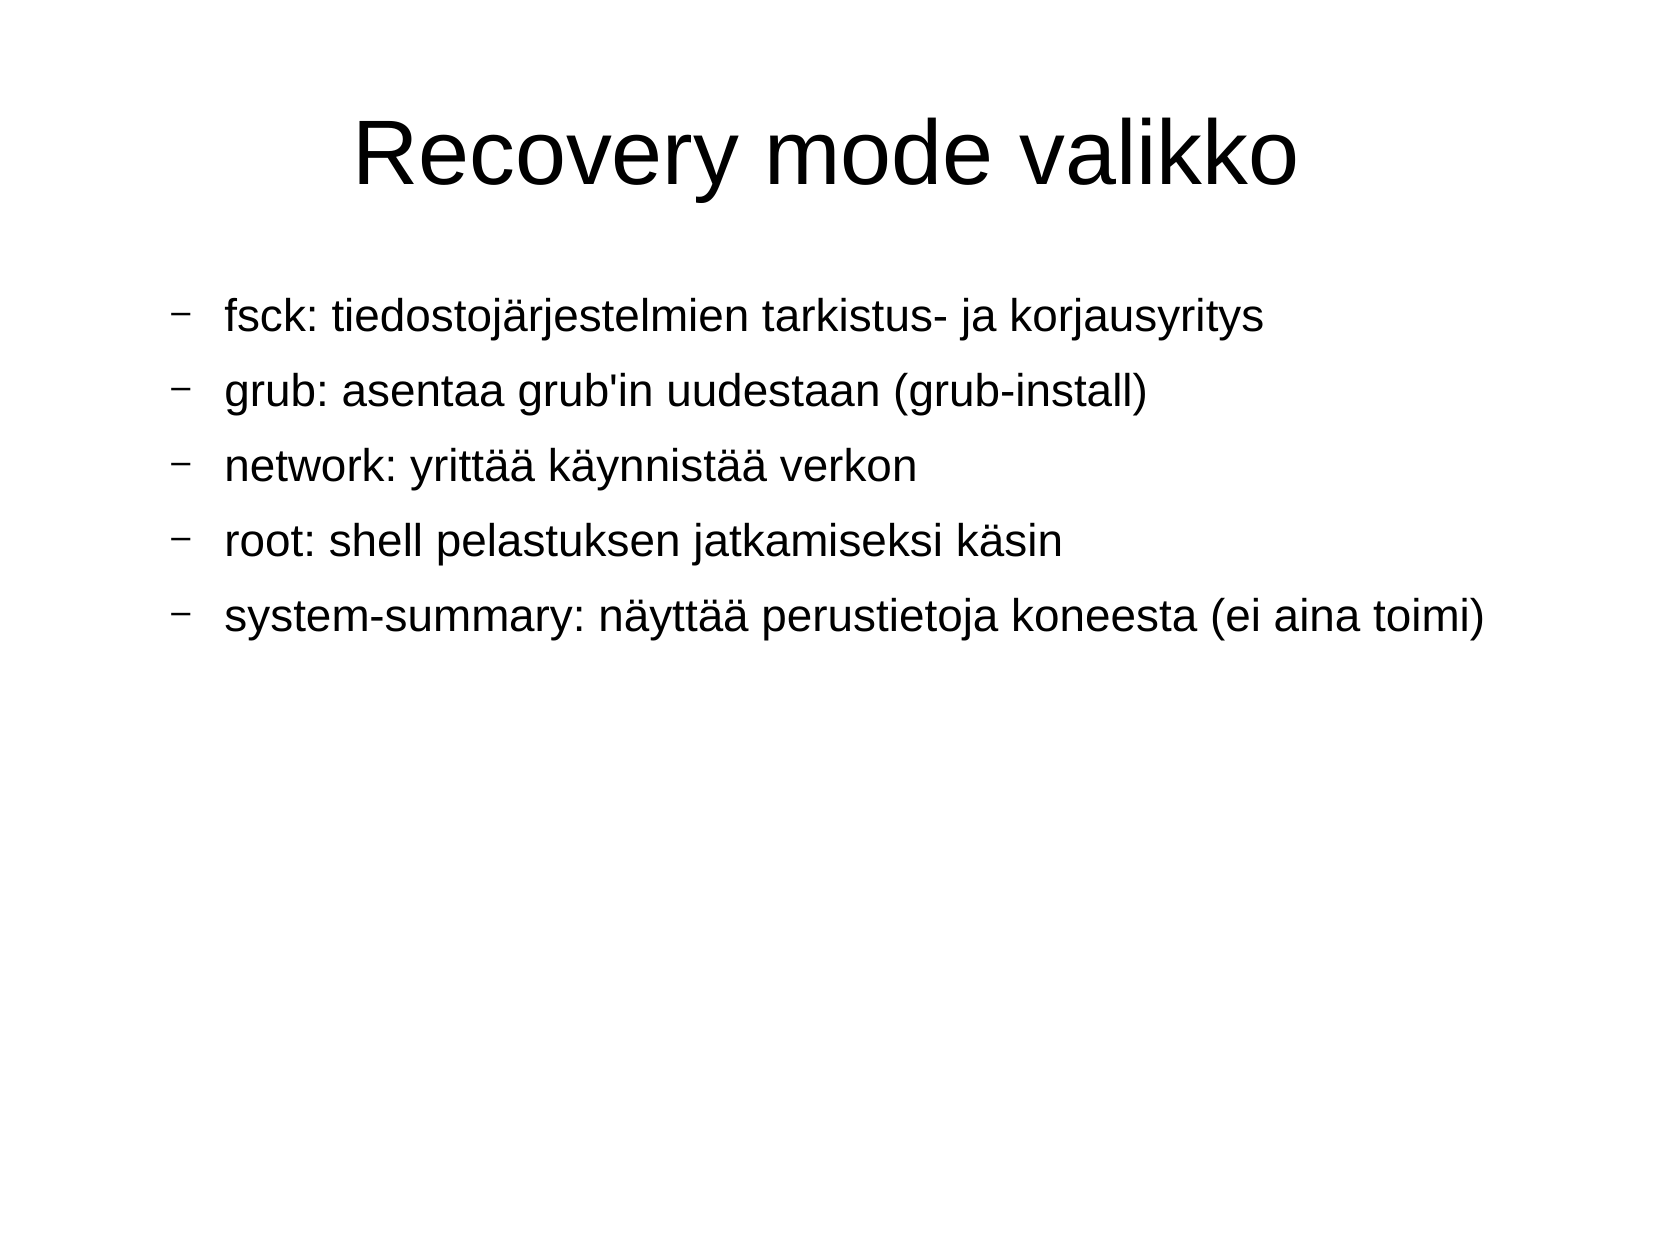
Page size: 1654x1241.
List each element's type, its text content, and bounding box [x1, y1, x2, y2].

list fsck: tiedostojärjestelmien tarkistus- ja korjausyritys grub: asentaa grub'in uudestaan (grub-install) network: yrittää käynnistää verkon root: shell pelastuksen jatkamiseksi käsin system-summary: näyttää perustietoja koneesta (ei aina toimi) [82, 290, 1571, 1010]
title Recovery mode valikko [82, 49, 1571, 257]
